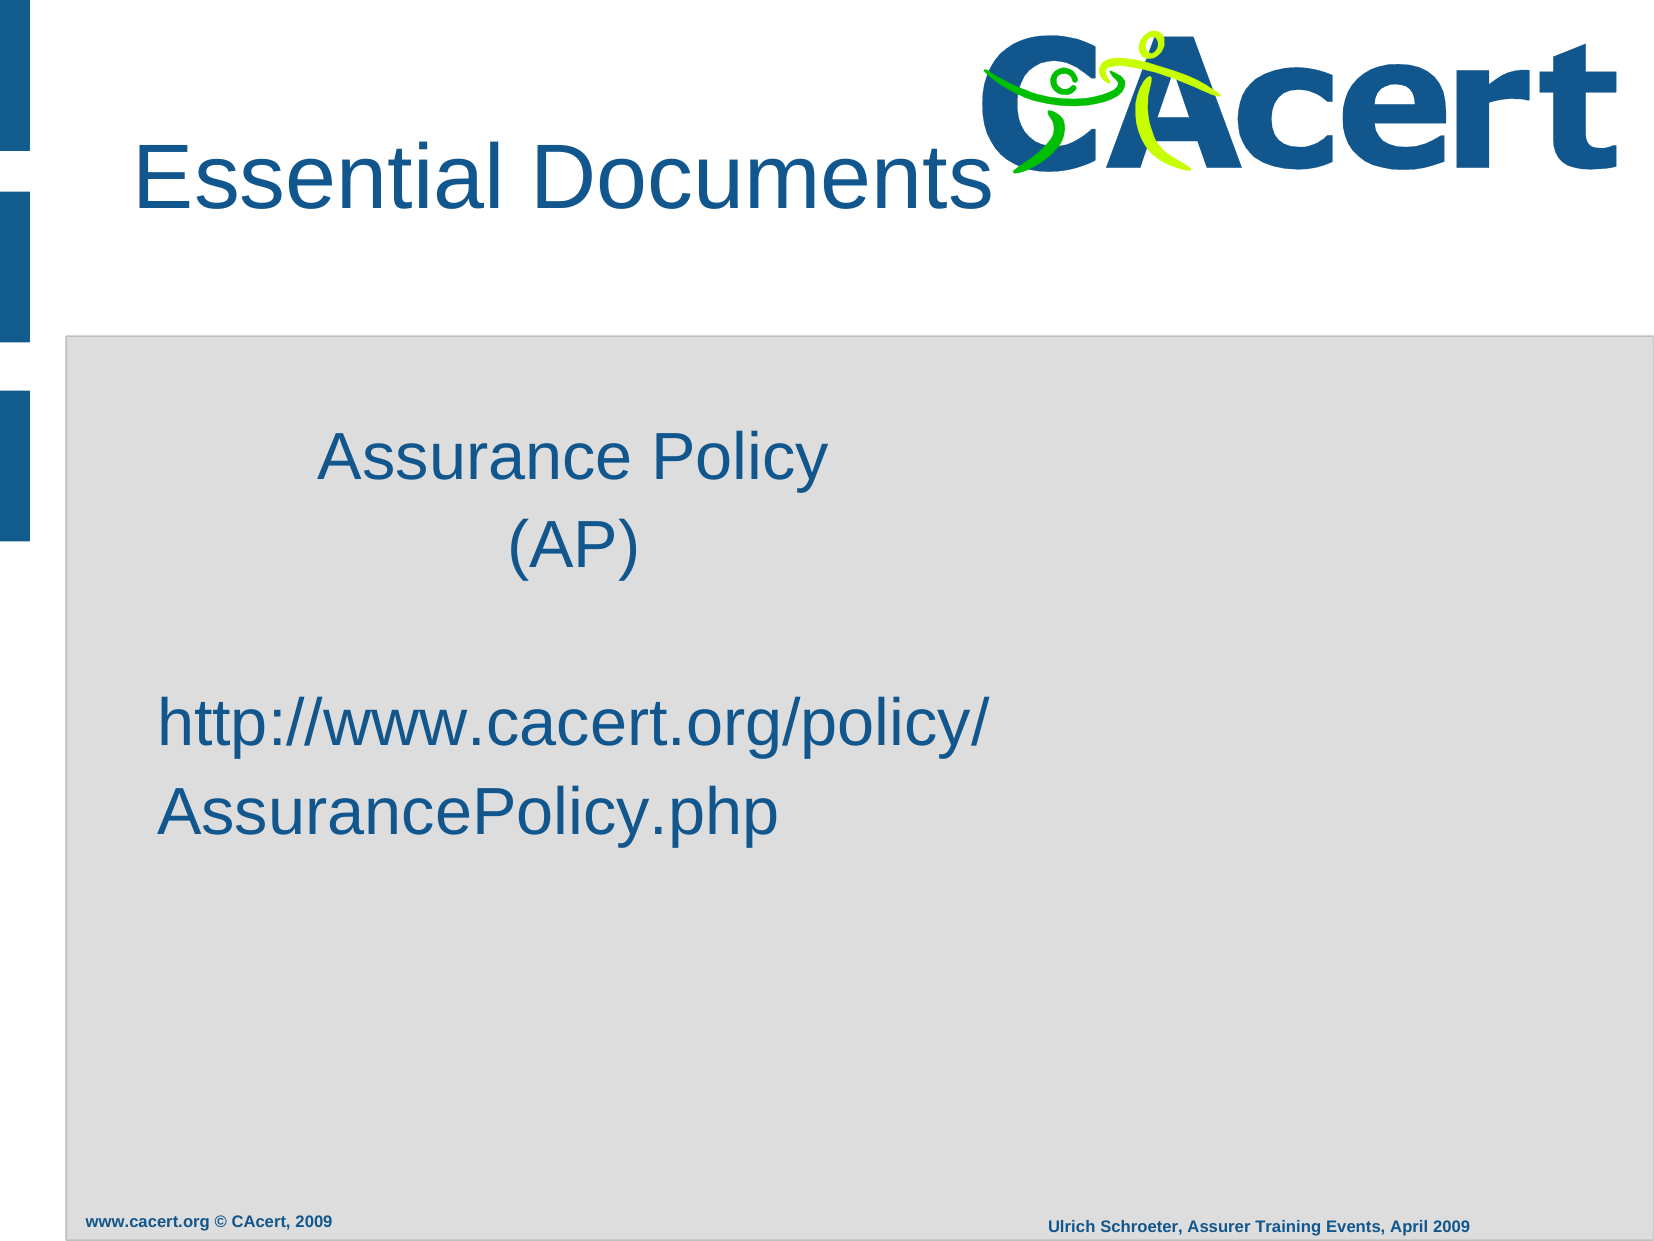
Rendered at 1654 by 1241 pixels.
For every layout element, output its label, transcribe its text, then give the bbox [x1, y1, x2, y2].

text_box Essential Documents [118, 118, 1011, 236]
text_box Assurance Policy (AP) http://www.cacert.org/policy/ AssurancePolicy.php [142, 397, 1006, 856]
